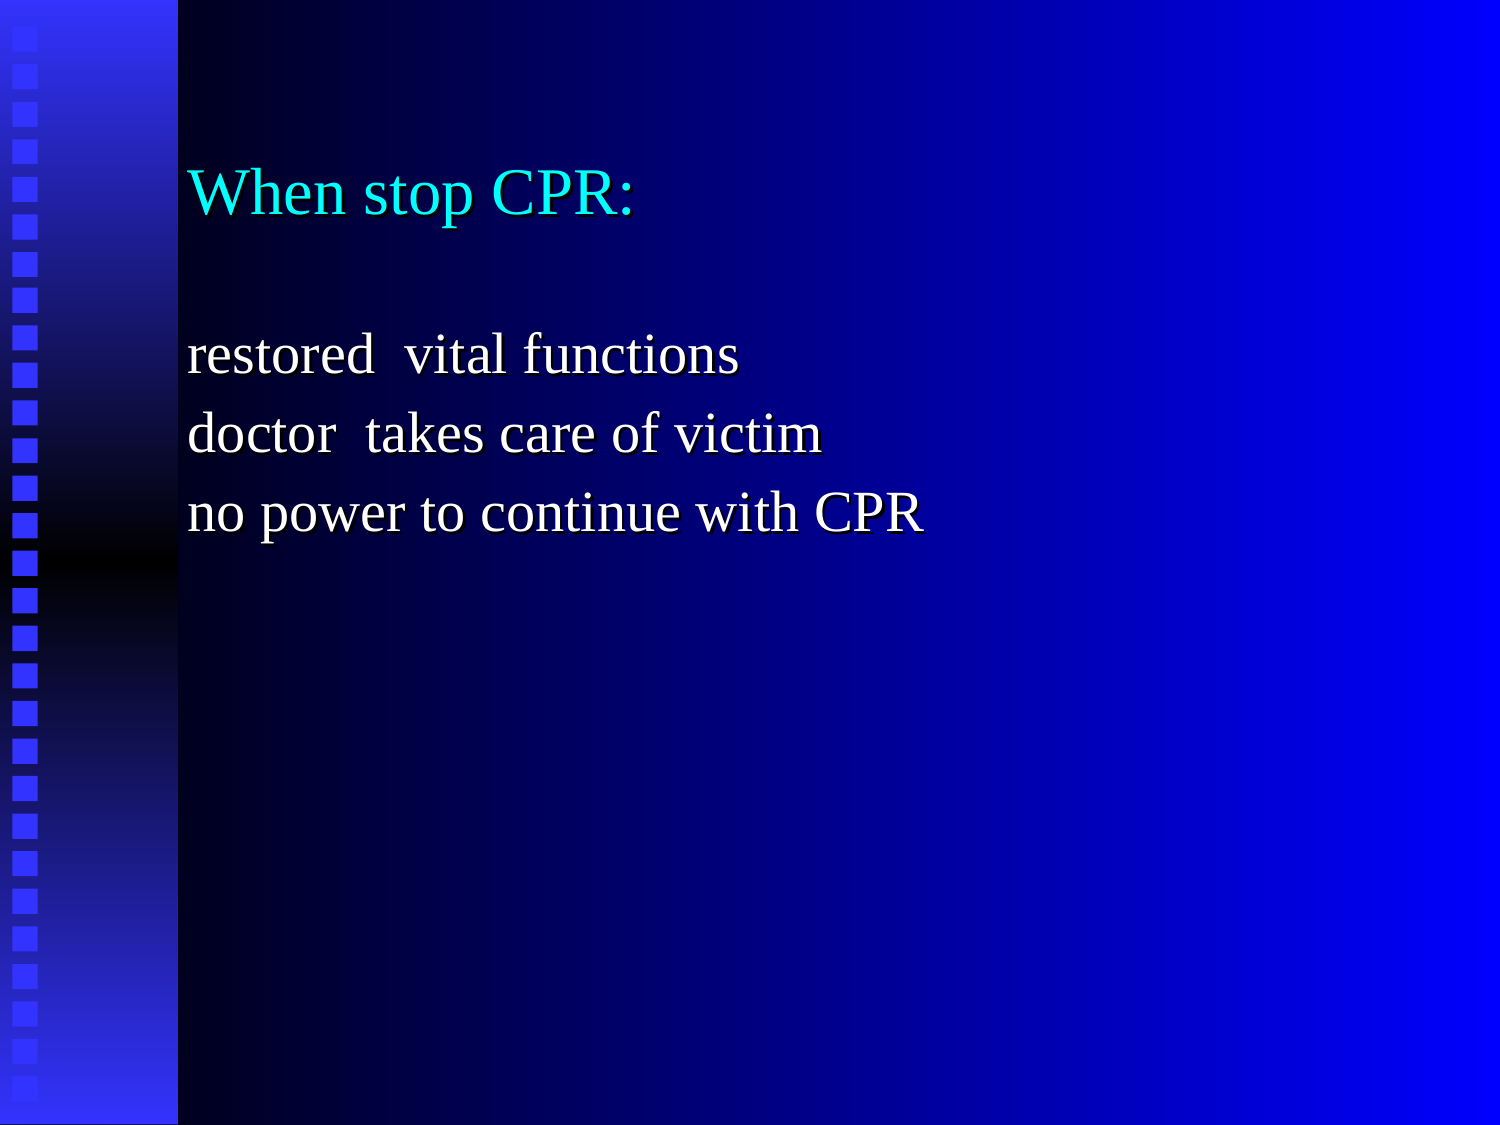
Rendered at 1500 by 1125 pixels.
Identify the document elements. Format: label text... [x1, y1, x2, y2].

title When stop CPR: [187, 99, 1463, 288]
list restored vital functions doctor takes care of victim no power to continue with CPR [187, 324, 1463, 1001]
